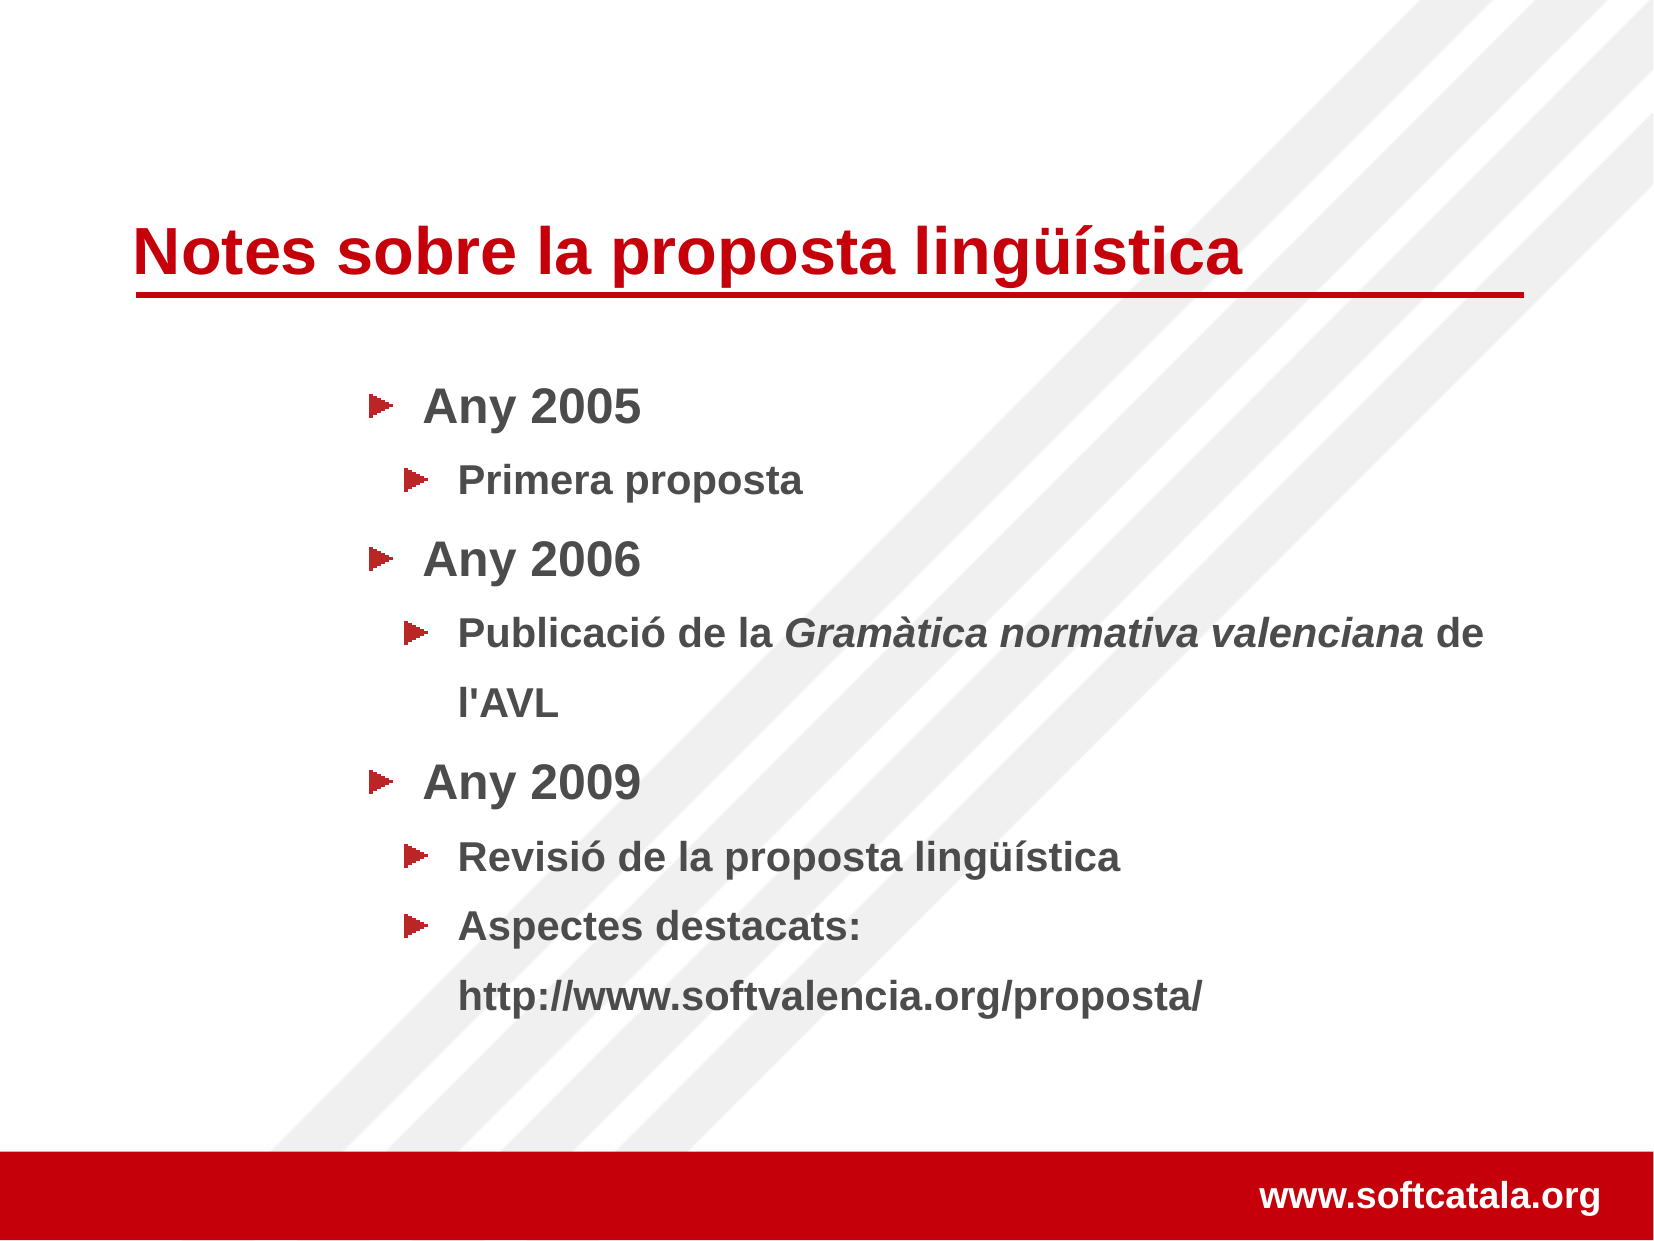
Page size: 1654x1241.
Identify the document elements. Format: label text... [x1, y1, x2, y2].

picture [0, 0, 1654, 1151]
text_box www.softcatala.org [0, 1151, 1654, 1241]
text_box Notes sobre la proposta lingüística [118, 206, 1501, 297]
text_box Any 2005 Primera proposta Any 2006 Publicació de la Gramàtica normativa valenciana de l'AVL Any 2009 Revisió de la proposta lingüística Aspectes destacats:http://www.softvalencia.org/proposta/ [118, 342, 1501, 999]
